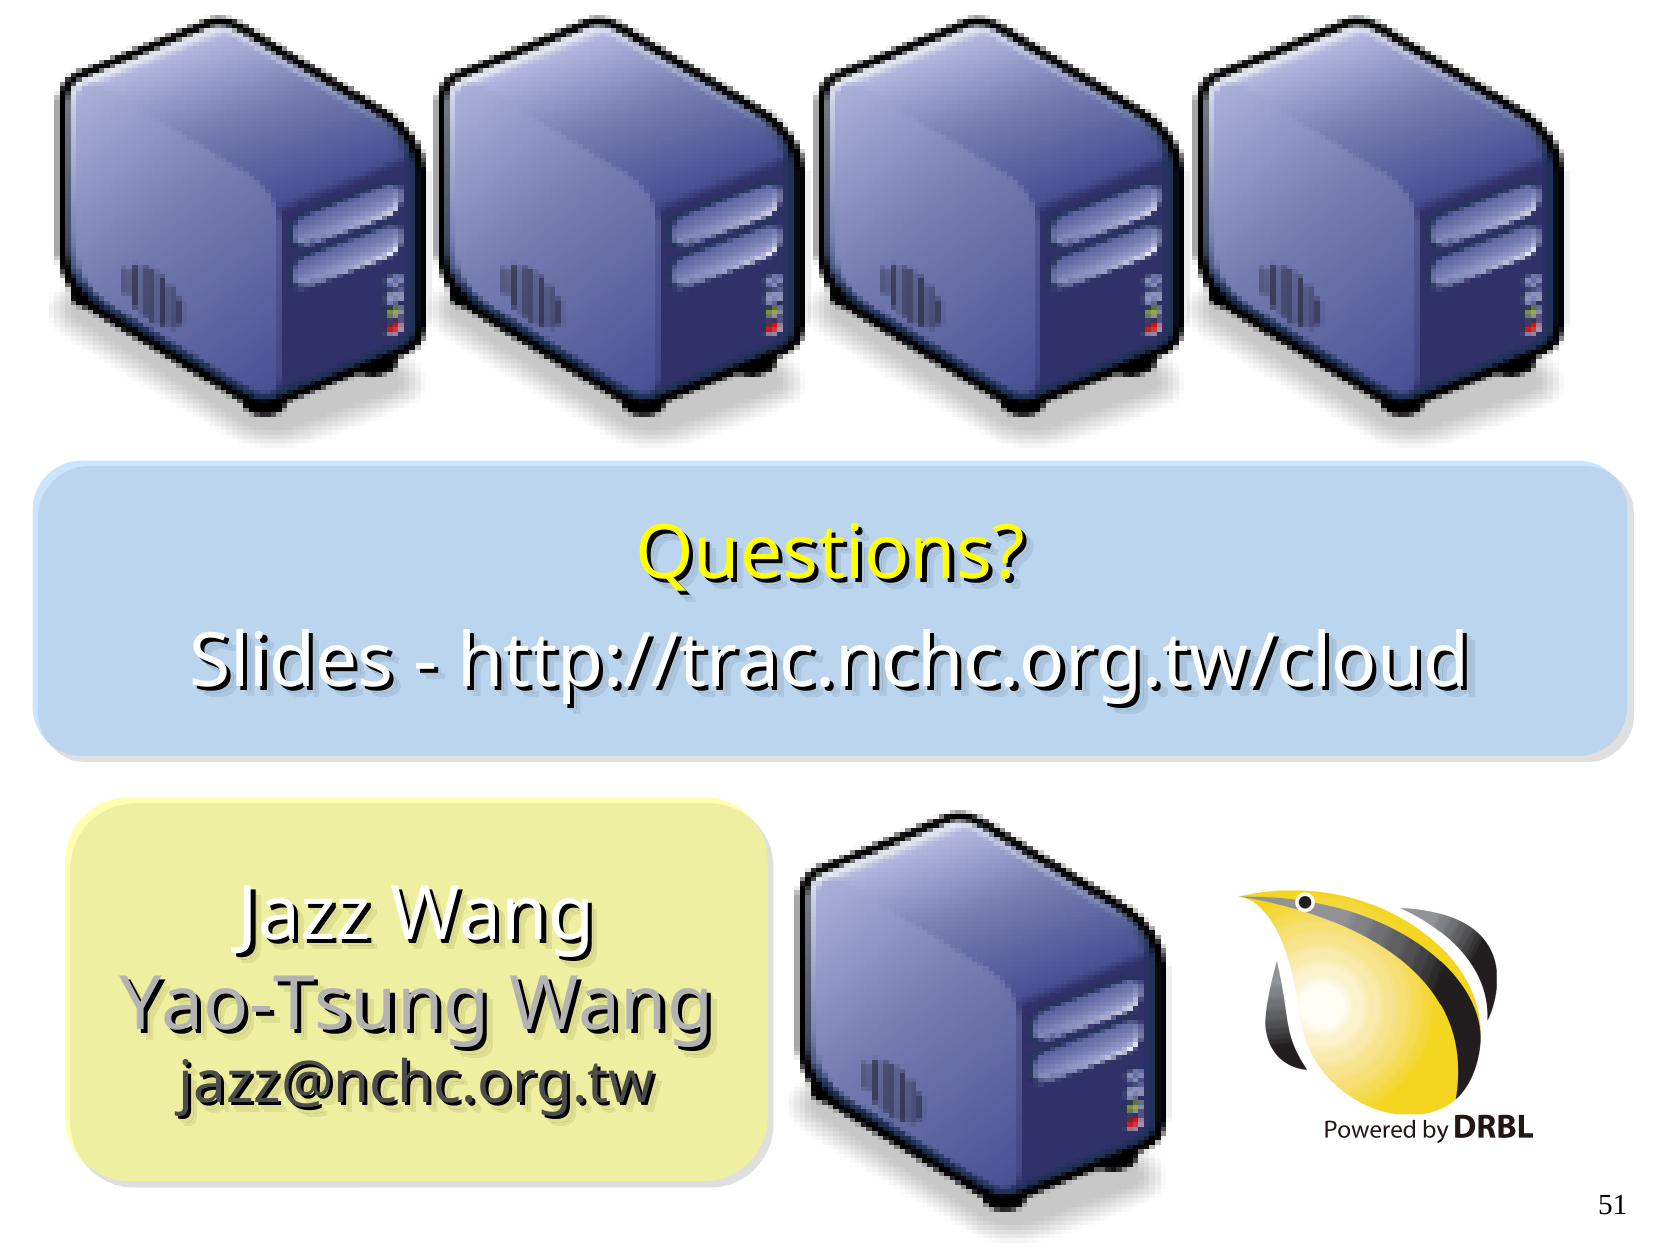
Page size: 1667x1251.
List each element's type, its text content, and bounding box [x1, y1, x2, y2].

picture [767, 797, 1211, 1251]
text_box Jazz Wang Yao-Tsung Wang jazz@nchc.org.tw [64, 797, 767, 1182]
text_box Questions? Slides - http://trac.nchc.org.tw/cloud [32, 460, 1628, 756]
picture [1224, 874, 1548, 1152]
picture [27, 2, 1609, 502]
